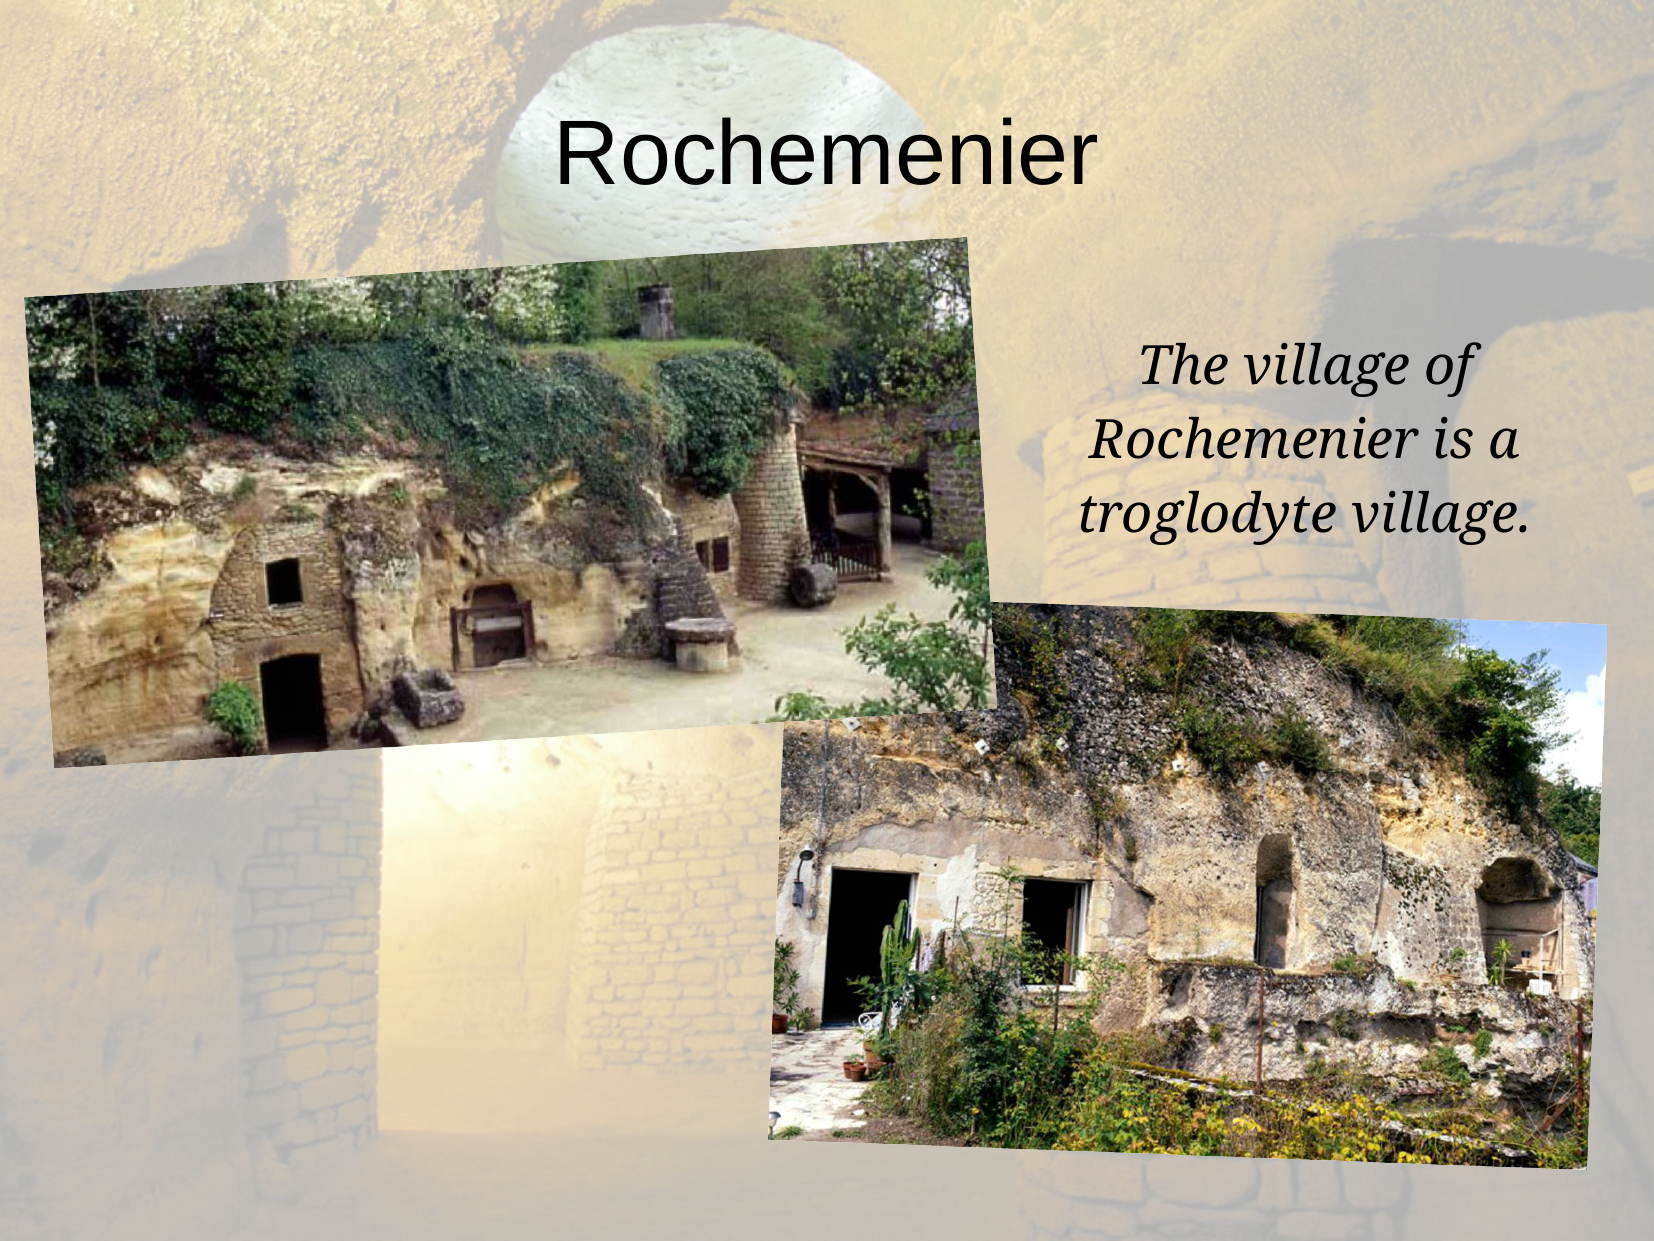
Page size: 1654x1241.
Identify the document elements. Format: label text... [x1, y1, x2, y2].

title Rochemenier [82, 49, 1571, 257]
text_box The village of Rochemenier is a troglodyte village. [1015, 318, 1595, 650]
picture [0, 0, 1654, 1241]
